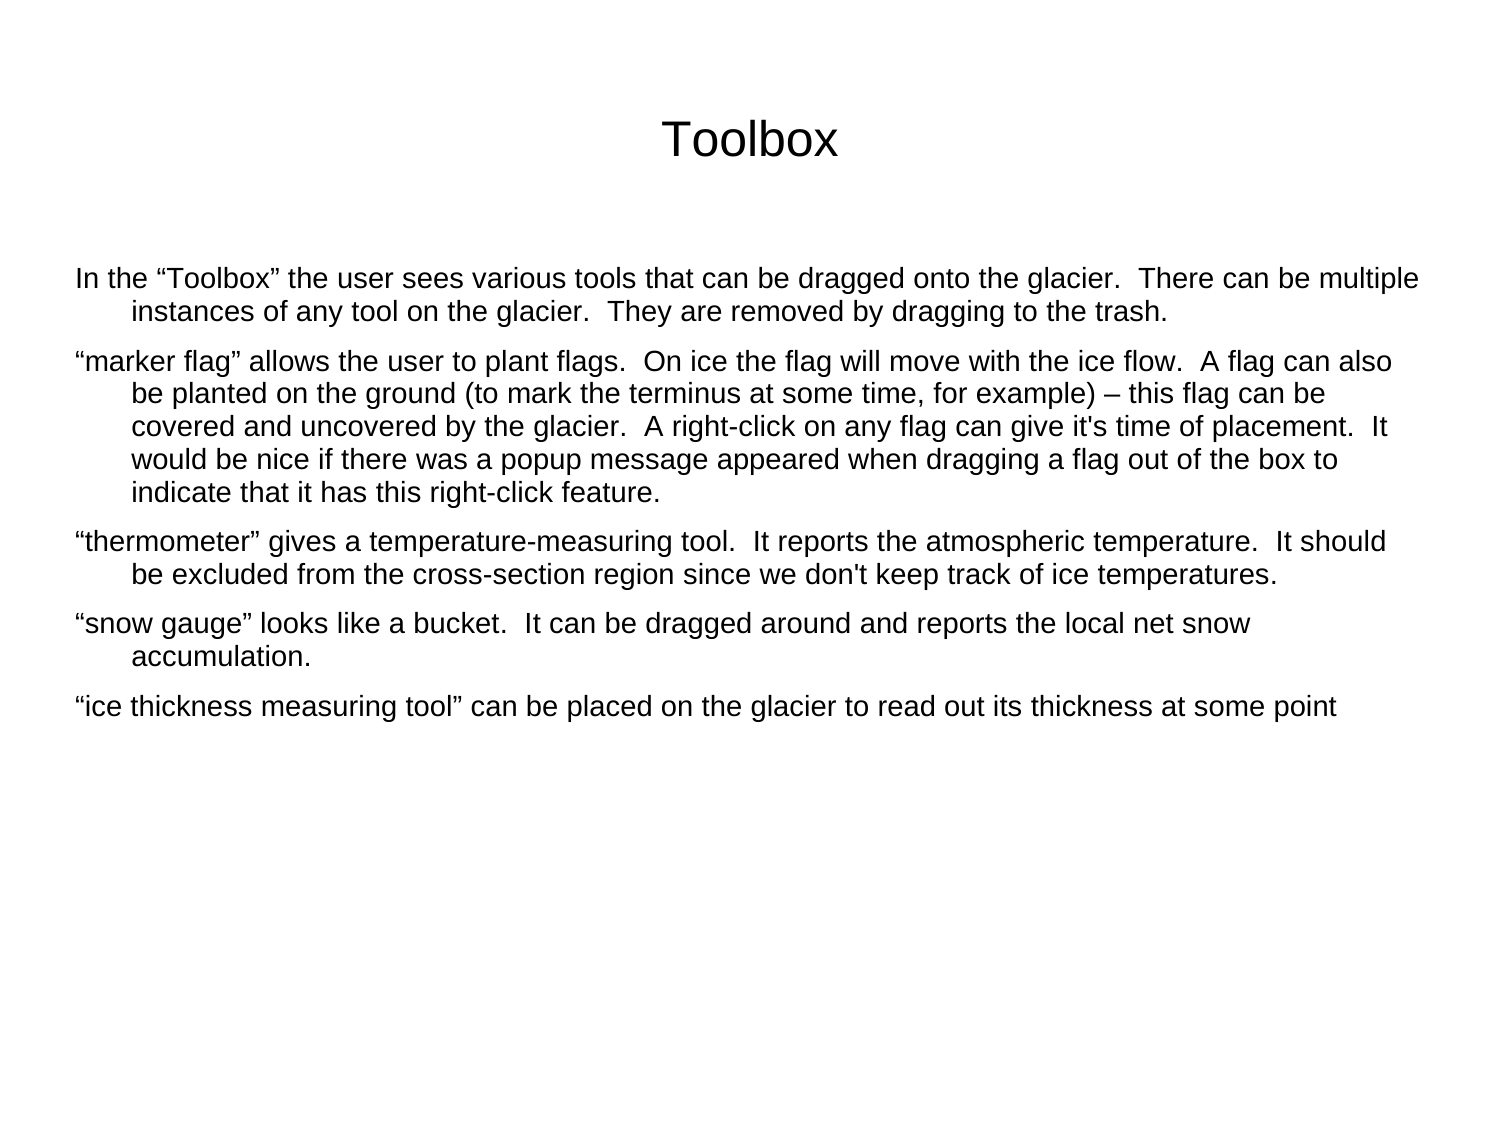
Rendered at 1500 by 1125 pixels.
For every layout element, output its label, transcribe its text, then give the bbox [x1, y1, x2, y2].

list In the “Toolbox” the user sees various tools that can be dragged onto the glacier. There can be multiple instances of any tool on the glacier. They are removed by dragging to the trash. “marker flag” allows the user to plant flags. On ice the flag will move with the ice flow. A flag can also be planted on the ground (to mark the terminus at some time, for example) – this flag can be covered and uncovered by the glacier. A right-click on any flag can give it's time of placement. It would be nice if there was a popup message appeared when dragging a flag out of the box to indicate that it has this right-click feature. “thermometer” gives a temperature-measuring tool. It reports the atmospheric temperature. It should be excluded from the cross-section region since we don't keep track of ice temperatures. “snow gauge” looks like a bucket. It can be dragged around and reports the local net snow accumulation. “ice thickness measuring tool” can be placed on the glacier to read out its thickness at some point [75, 262, 1426, 991]
title Toolbox [75, 52, 1426, 226]
